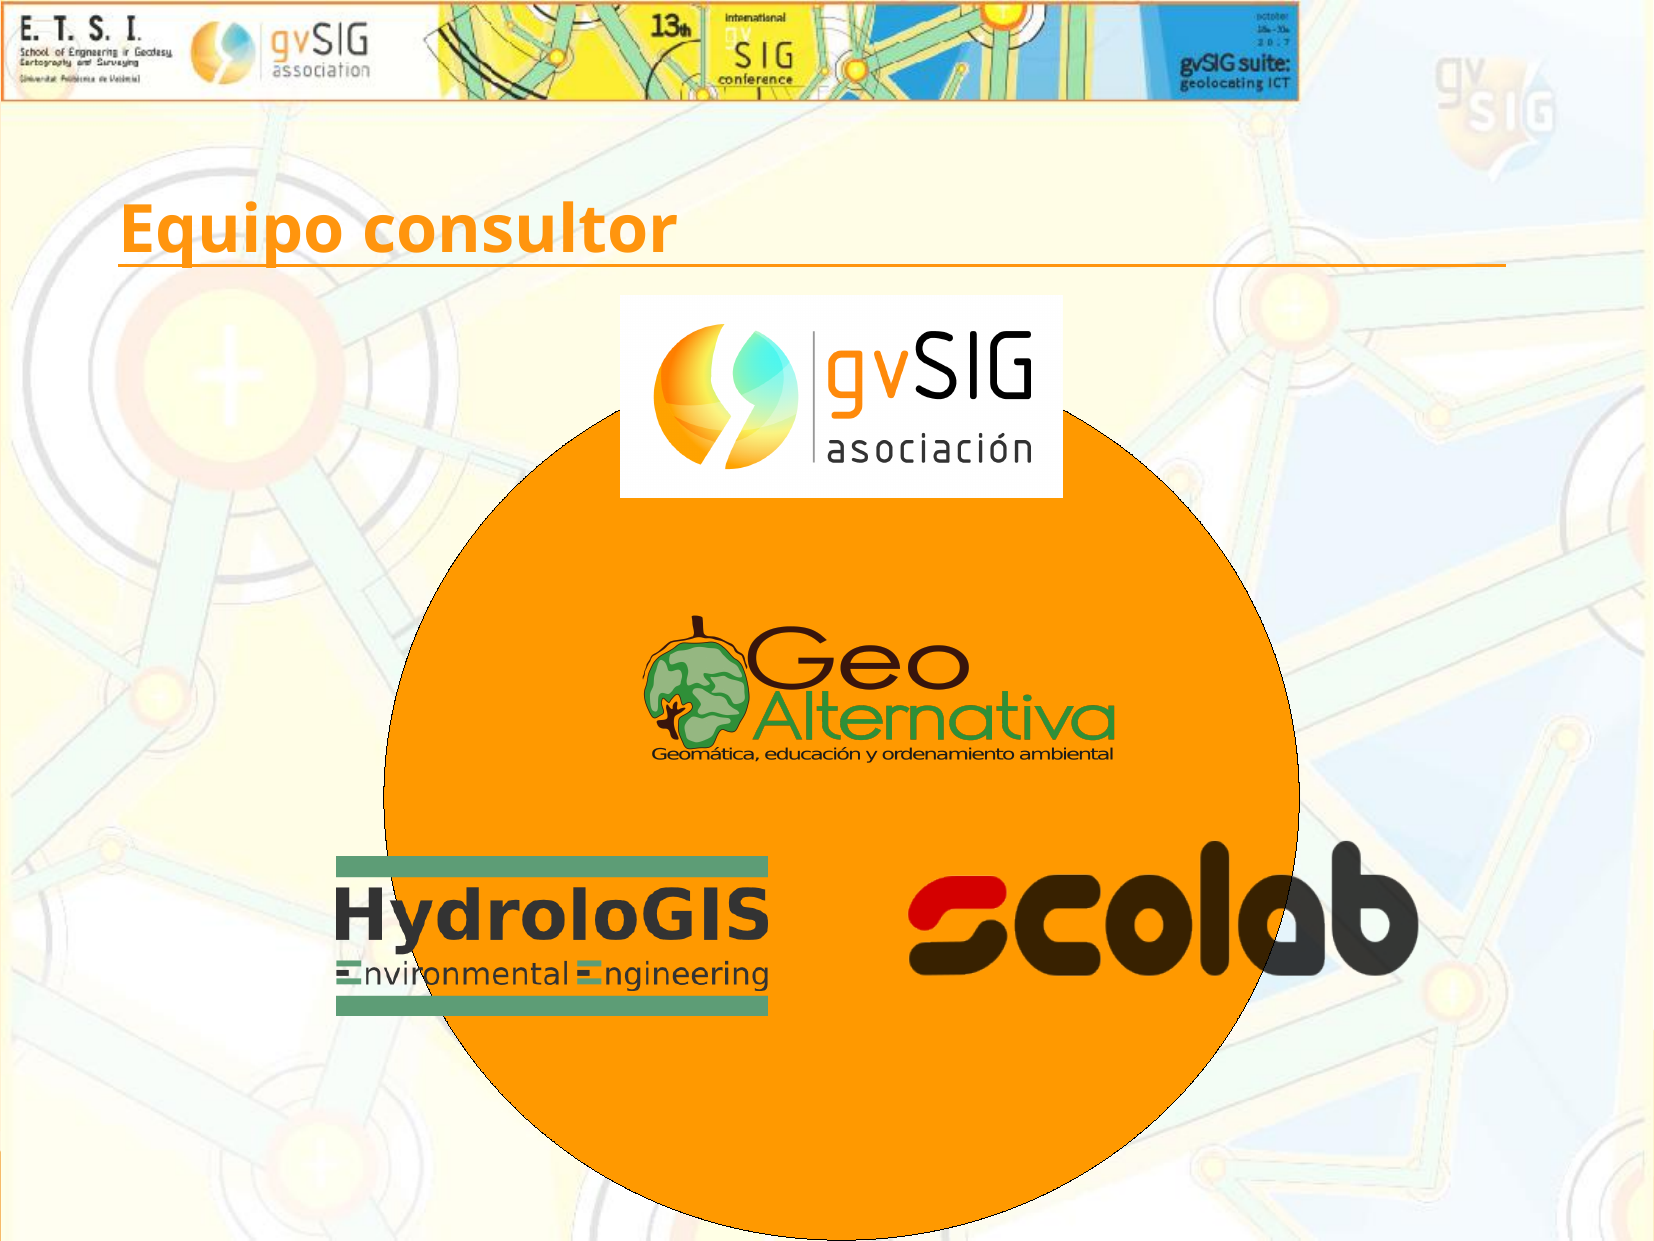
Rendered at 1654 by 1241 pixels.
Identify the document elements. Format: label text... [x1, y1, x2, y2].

title Equipo consultor [118, 177, 1607, 276]
text_box [383, 409, 1300, 1241]
picture [620, 560, 1138, 798]
picture [0, 0, 1654, 1241]
